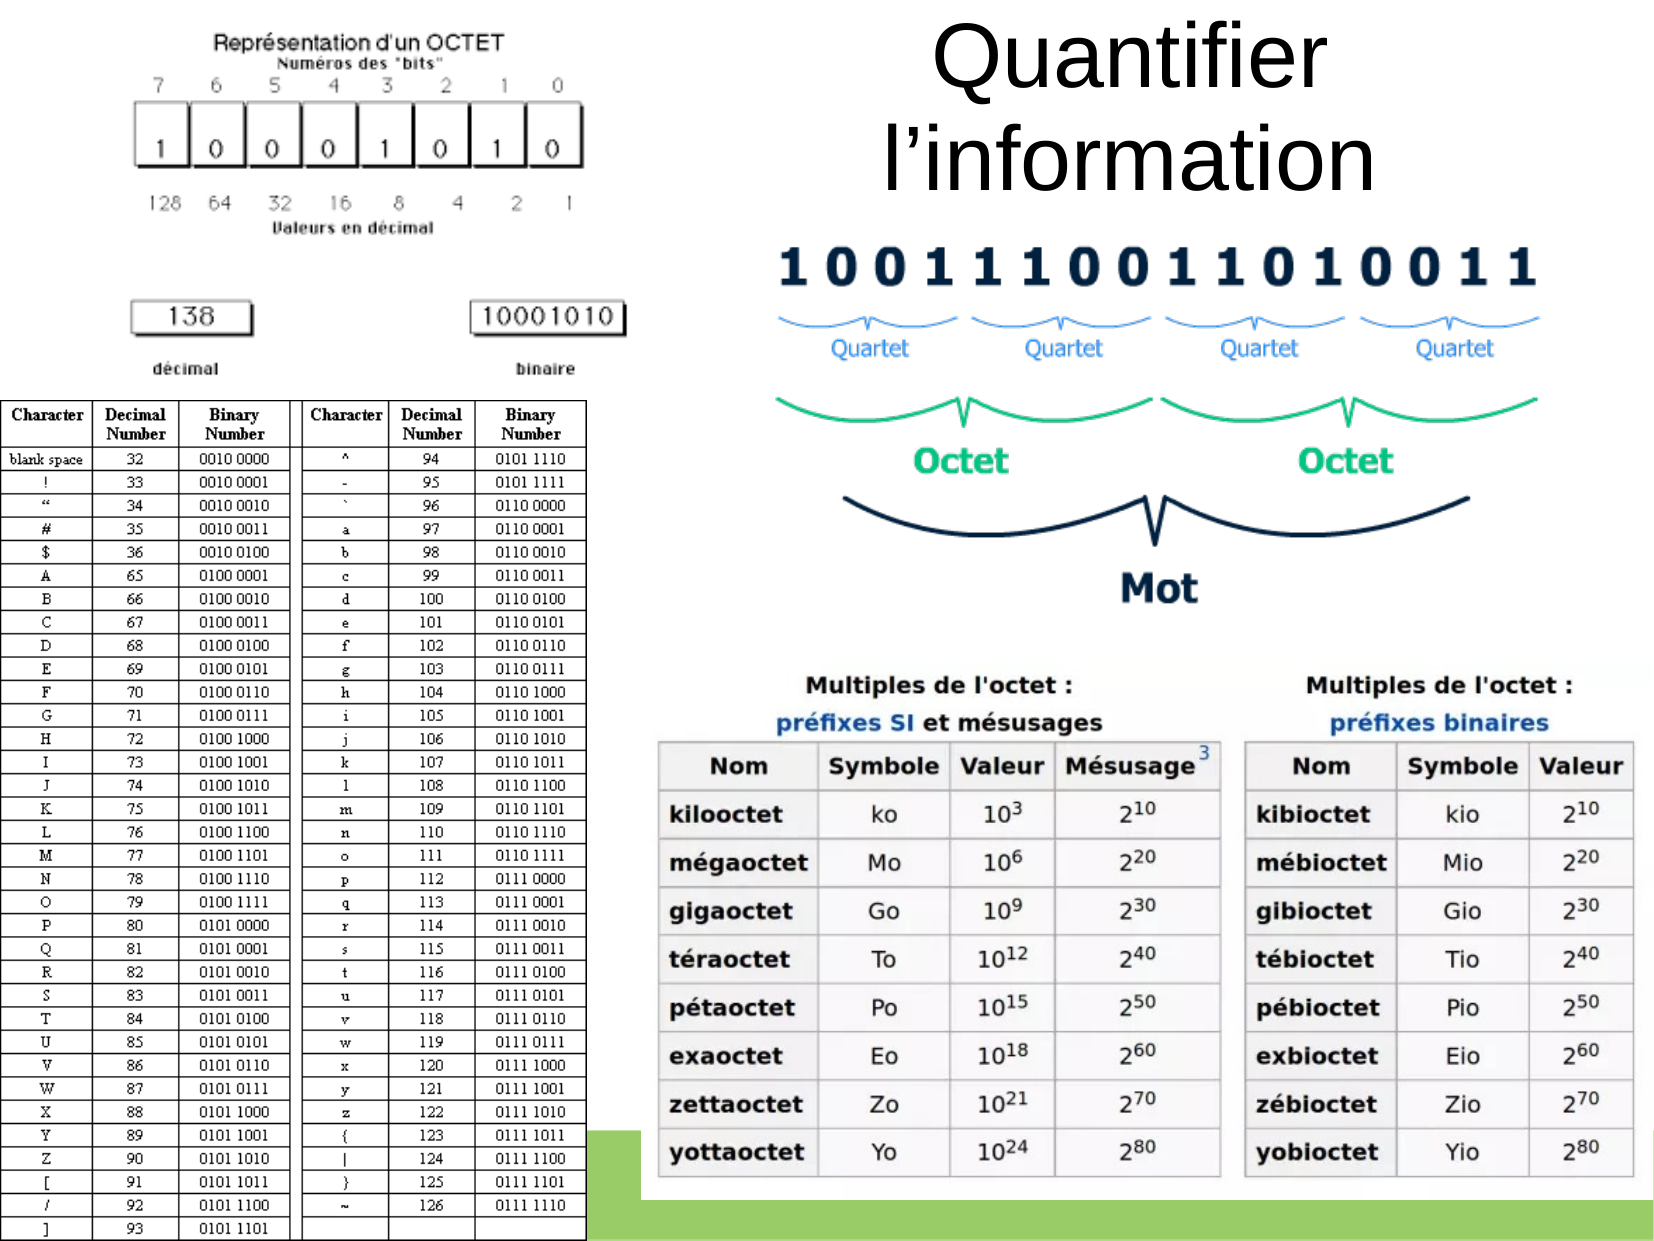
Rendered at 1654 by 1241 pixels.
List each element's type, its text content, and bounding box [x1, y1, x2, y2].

title Quantifier l’information [690, 4, 1571, 210]
picture [0, 0, 1654, 1241]
